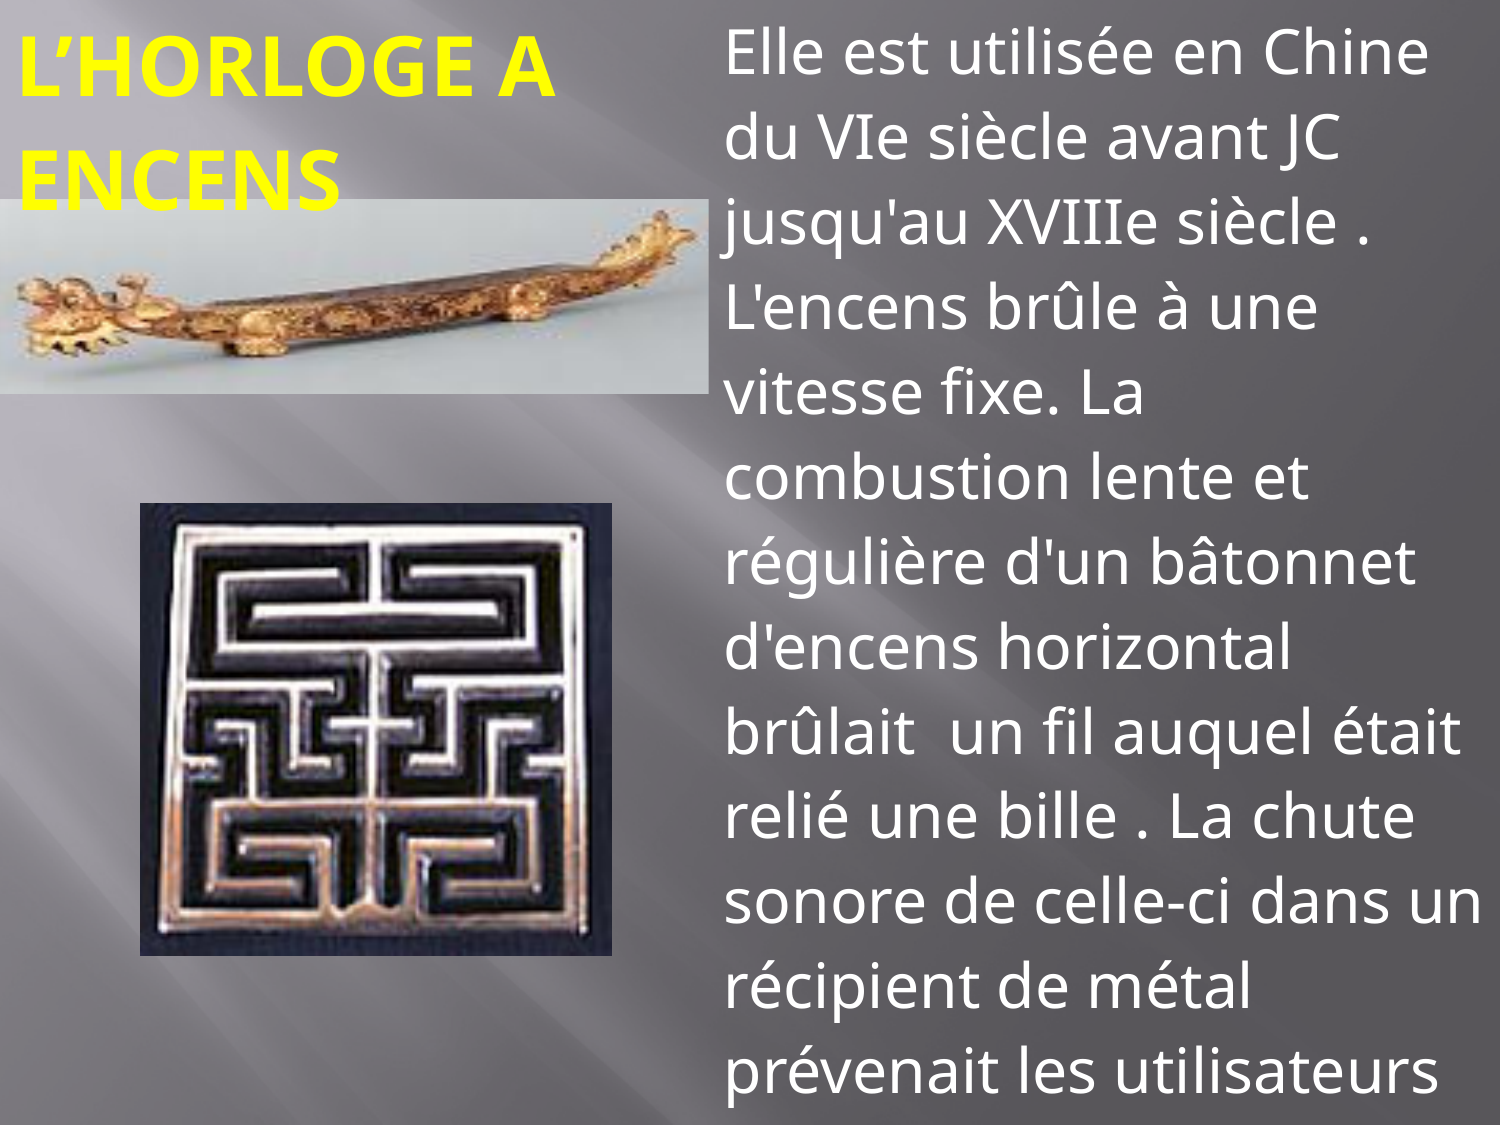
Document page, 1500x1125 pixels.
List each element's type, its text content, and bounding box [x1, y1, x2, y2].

text_box Elle est utilisée en Chine du VIe siècle avant JC jusqu'au XVIIIe siècle . L'encens brûle à une vitesse fixe. La combustion lente et régulière d'un bâtonnet d'encens horizontal brûlait un fil auquel était relié une bille . La chute sonore de celle-ci dans un récipient de métal prévenait les utilisateurs de l'écoulement d'une durée . [708, 0, 1500, 1104]
picture [0, 250, 1500, 1125]
text_box L’HORLOGE A ENCENS [0, 0, 708, 250]
